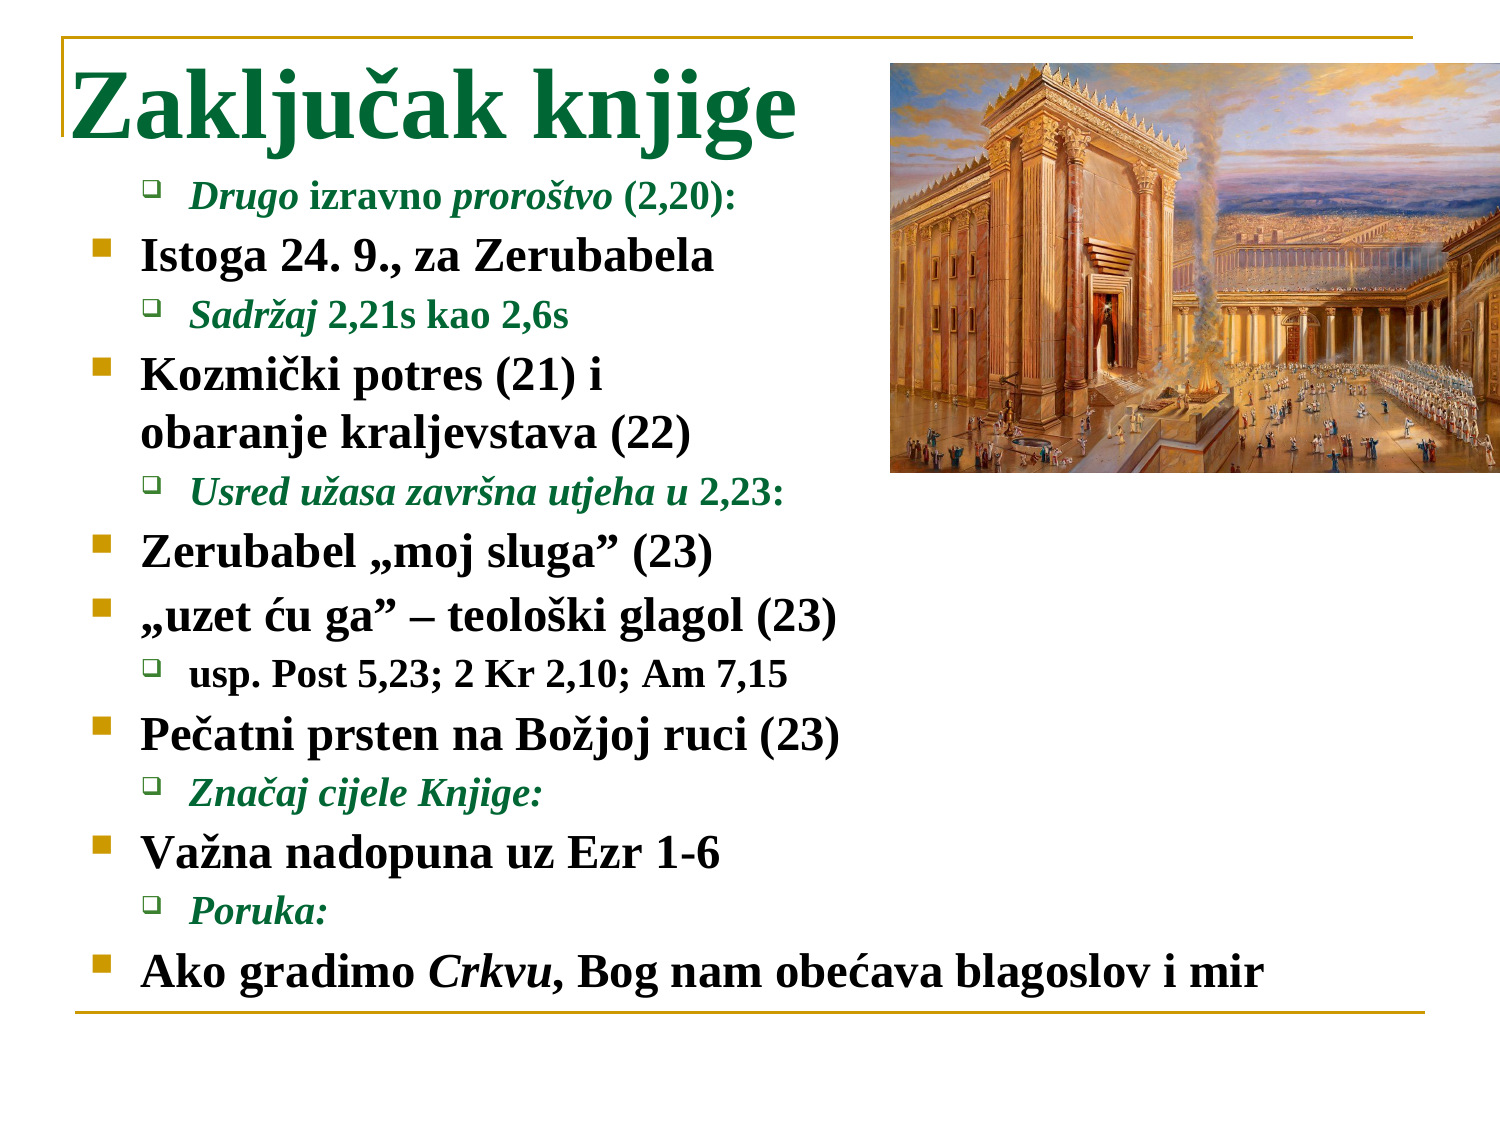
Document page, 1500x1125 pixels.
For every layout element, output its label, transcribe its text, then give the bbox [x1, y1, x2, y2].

title Zaključak knjige [53, 31, 1404, 218]
picture [890, 63, 1500, 473]
list Drugo izravno proroštvo (2,20): Istoga 24. 9., za Zerubabela Sadržaj 2,21s kao 2,6s Kozmički potres (21) i obaranje kraljevstava (22) Usred užasa završna utjeha u 2,23: Zerubabel „moj sluga” (23) „uzet ću ga” – teološki glagol (23) usp. Post 5,23; 2 Kr 2,10; Am 7,15 Pečatni prsten na Božjoj ruci (23) Značaj cijele Knjige: Važna nadopuna uz Ezr 1-6 Poruka: Ako gradimo Crkvu, Bog nam obećava blagoslov i mir [75, 160, 1500, 1006]
